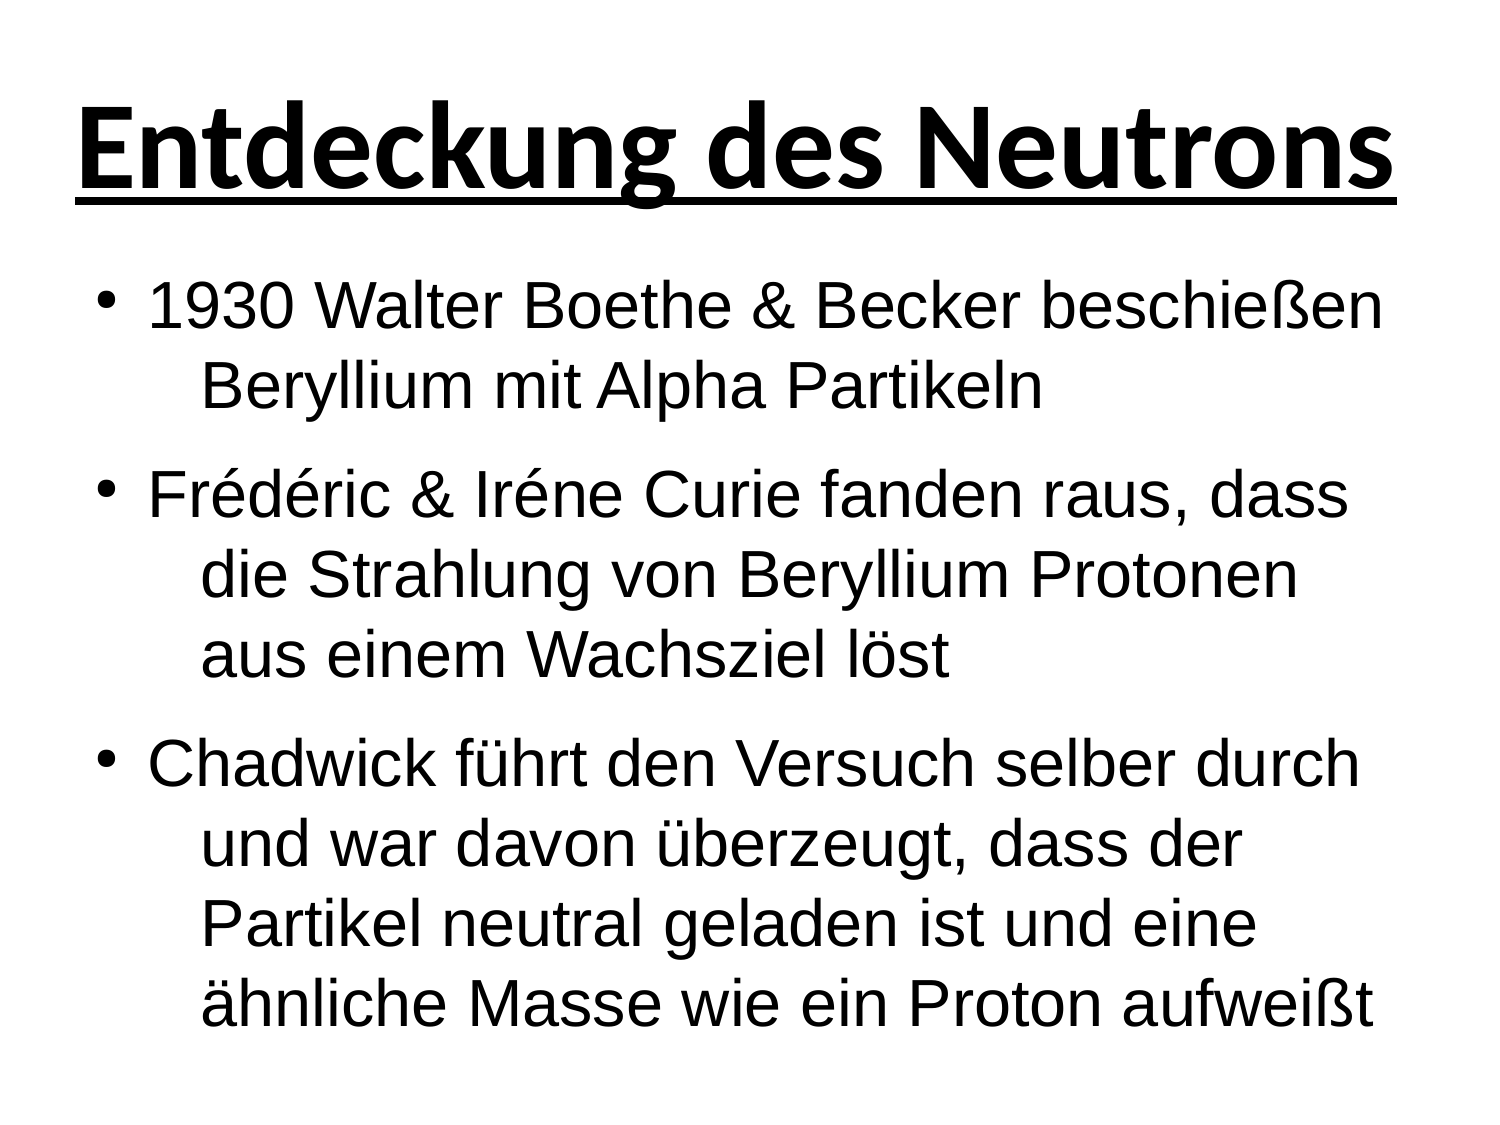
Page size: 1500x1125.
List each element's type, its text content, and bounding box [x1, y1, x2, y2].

list 1930 Walter Boethe & Becker beschießen Beryllium mit Alpha Partikeln Frédéric & Iréne Curie fanden raus, dass die Strahlung von Beryllium Protonen aus einem Wachsziel löst Chadwick führt den Versuch selber durch und war davon überzeugt, dass der Partikel neutral geladen ist und eine ähnliche Masse wie ein Proton aufweißt [59, 261, 1401, 1055]
title Entdeckung des Neutrons [75, 45, 1425, 233]
